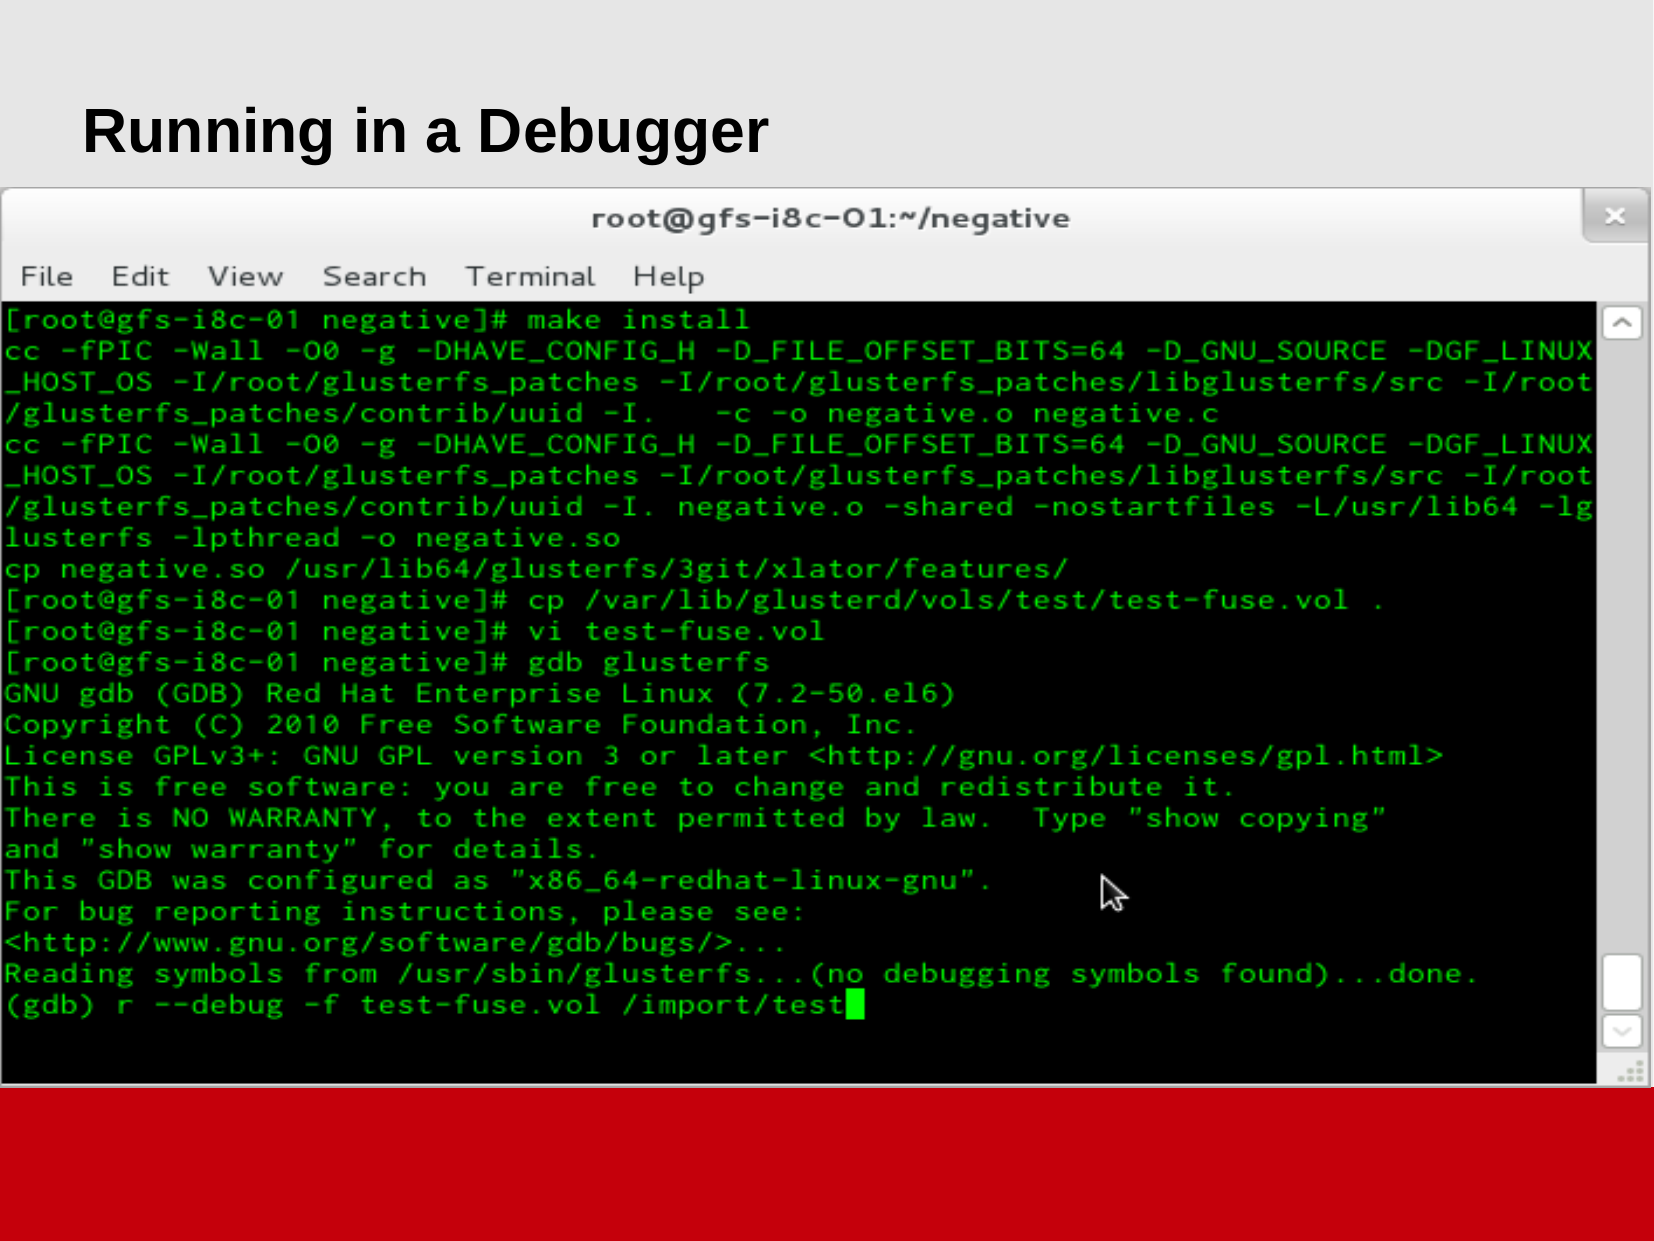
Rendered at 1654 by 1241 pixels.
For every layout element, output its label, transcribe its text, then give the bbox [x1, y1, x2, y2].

picture [0, 187, 1651, 1088]
title Running in a Debugger [82, 37, 1571, 187]
